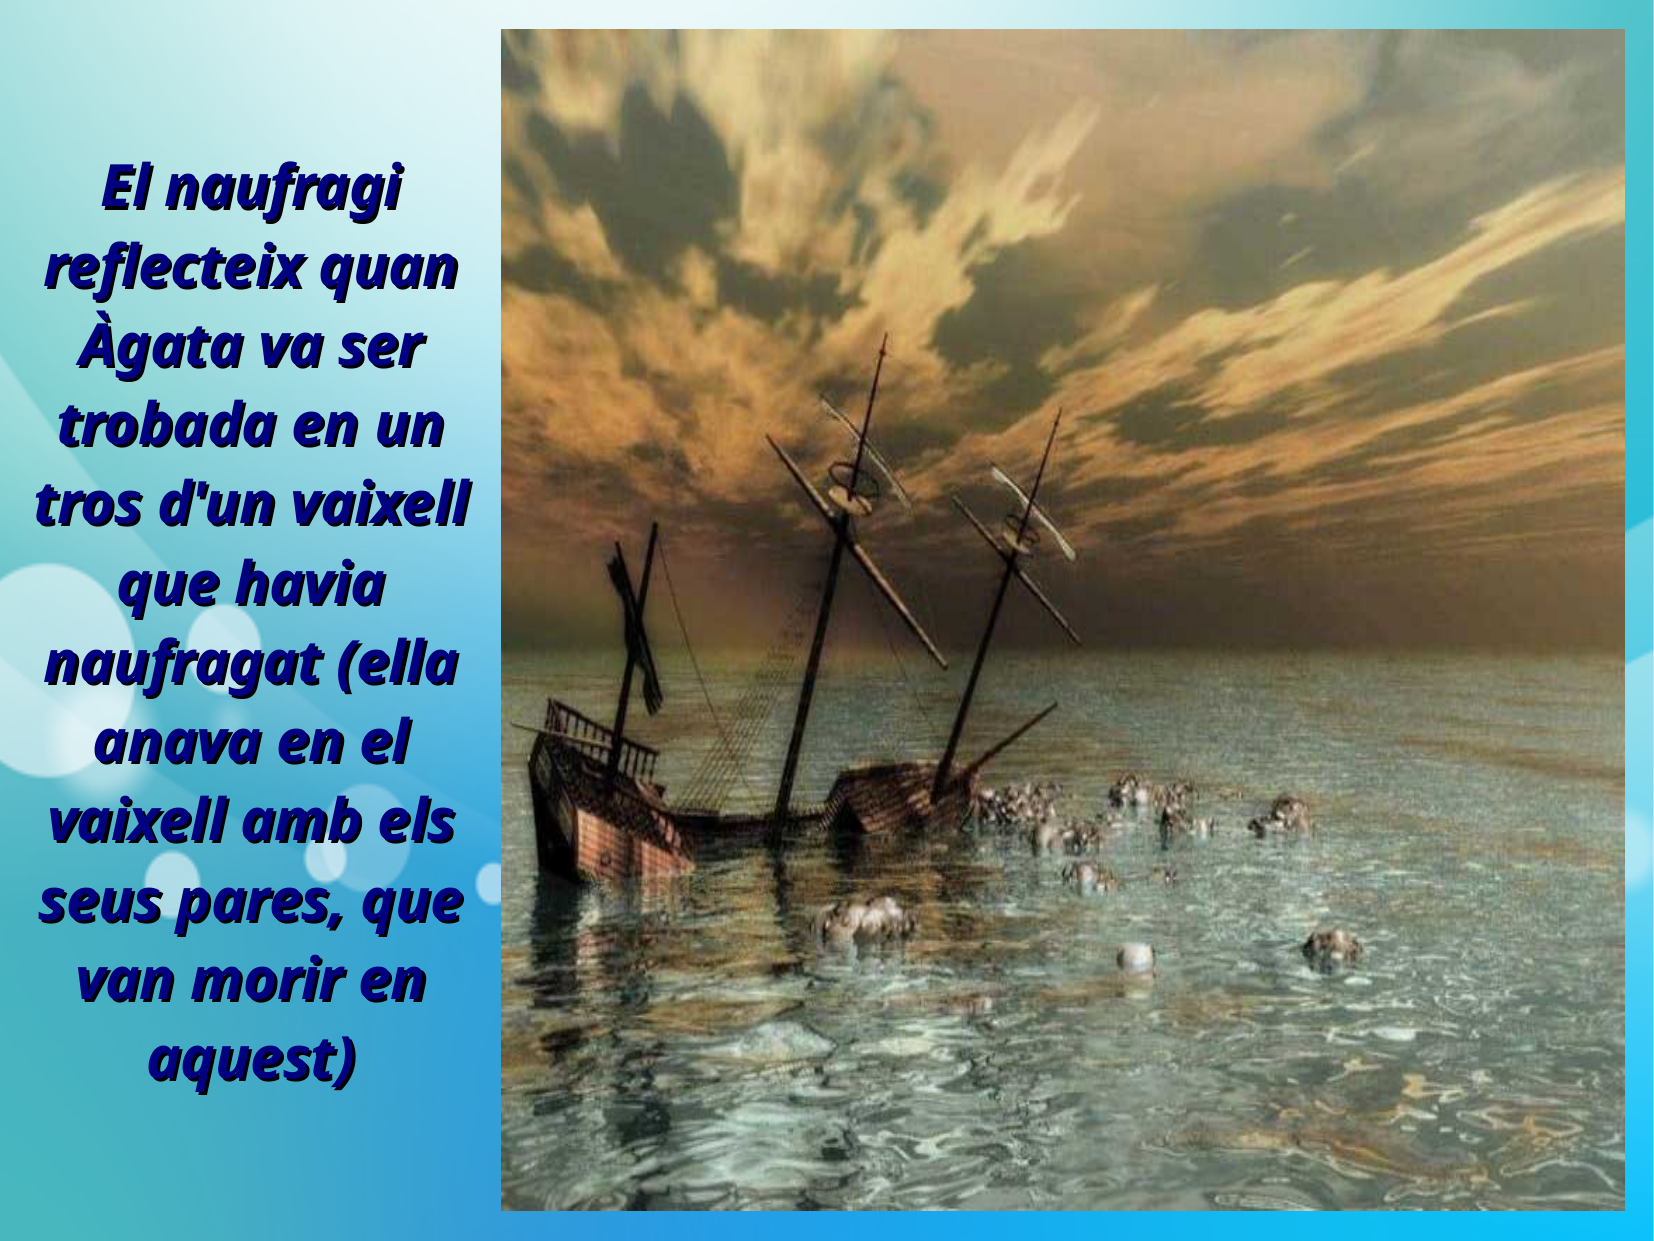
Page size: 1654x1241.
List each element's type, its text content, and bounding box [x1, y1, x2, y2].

picture [0, 0, 1654, 1241]
title El naufragi reflecteix quan Àgata va ser trobada en un tros d'un vaixell que havia naufragat (ella anava en el vaixell amb els seus pares, que van morir en aquest) [0, 29, 501, 1211]
